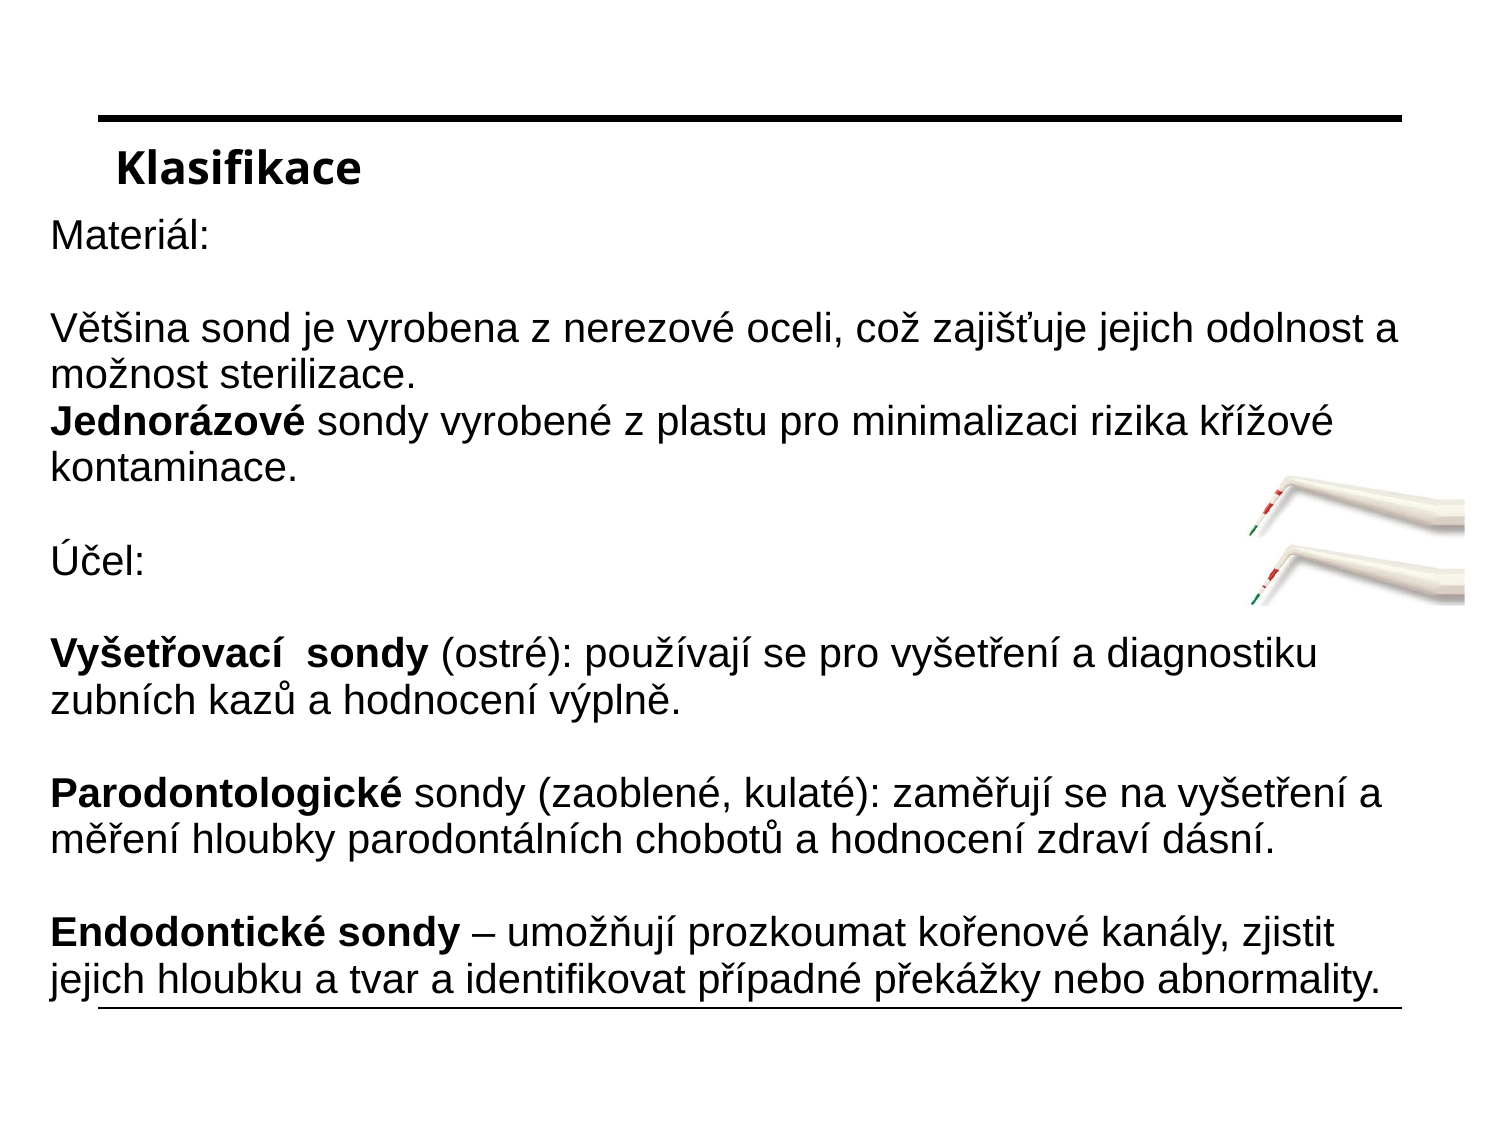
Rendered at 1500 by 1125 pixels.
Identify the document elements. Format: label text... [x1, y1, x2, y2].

text_box Materiál: Většina sond je vyrobena z nerezové oceli, což zajišťuje jejich odolnost a možnost sterilizace. Jednorázové sondy vyrobené z plastu pro minimalizaci rizika křížové kontaminace. Účel: Vyšetřovací sondy (ostré): používají se pro vyšetření a diagnostiku zubních kazů a hodnocení výplně. Parodontologické sondy (zaoblené, kulaté): zaměřují se na vyšetření a měření hloubky parodontálních chobotů a hodnocení zdraví dásní. Endodontické sondy – umožňují prozkoumat kořenové kanály, zjistit jejich hloubku a tvar a identifikovat případné překážky nebo abnormality. [35, 204, 1441, 1112]
text_box Klasifikace [99, 130, 1401, 201]
picture [1233, 460, 1465, 619]
